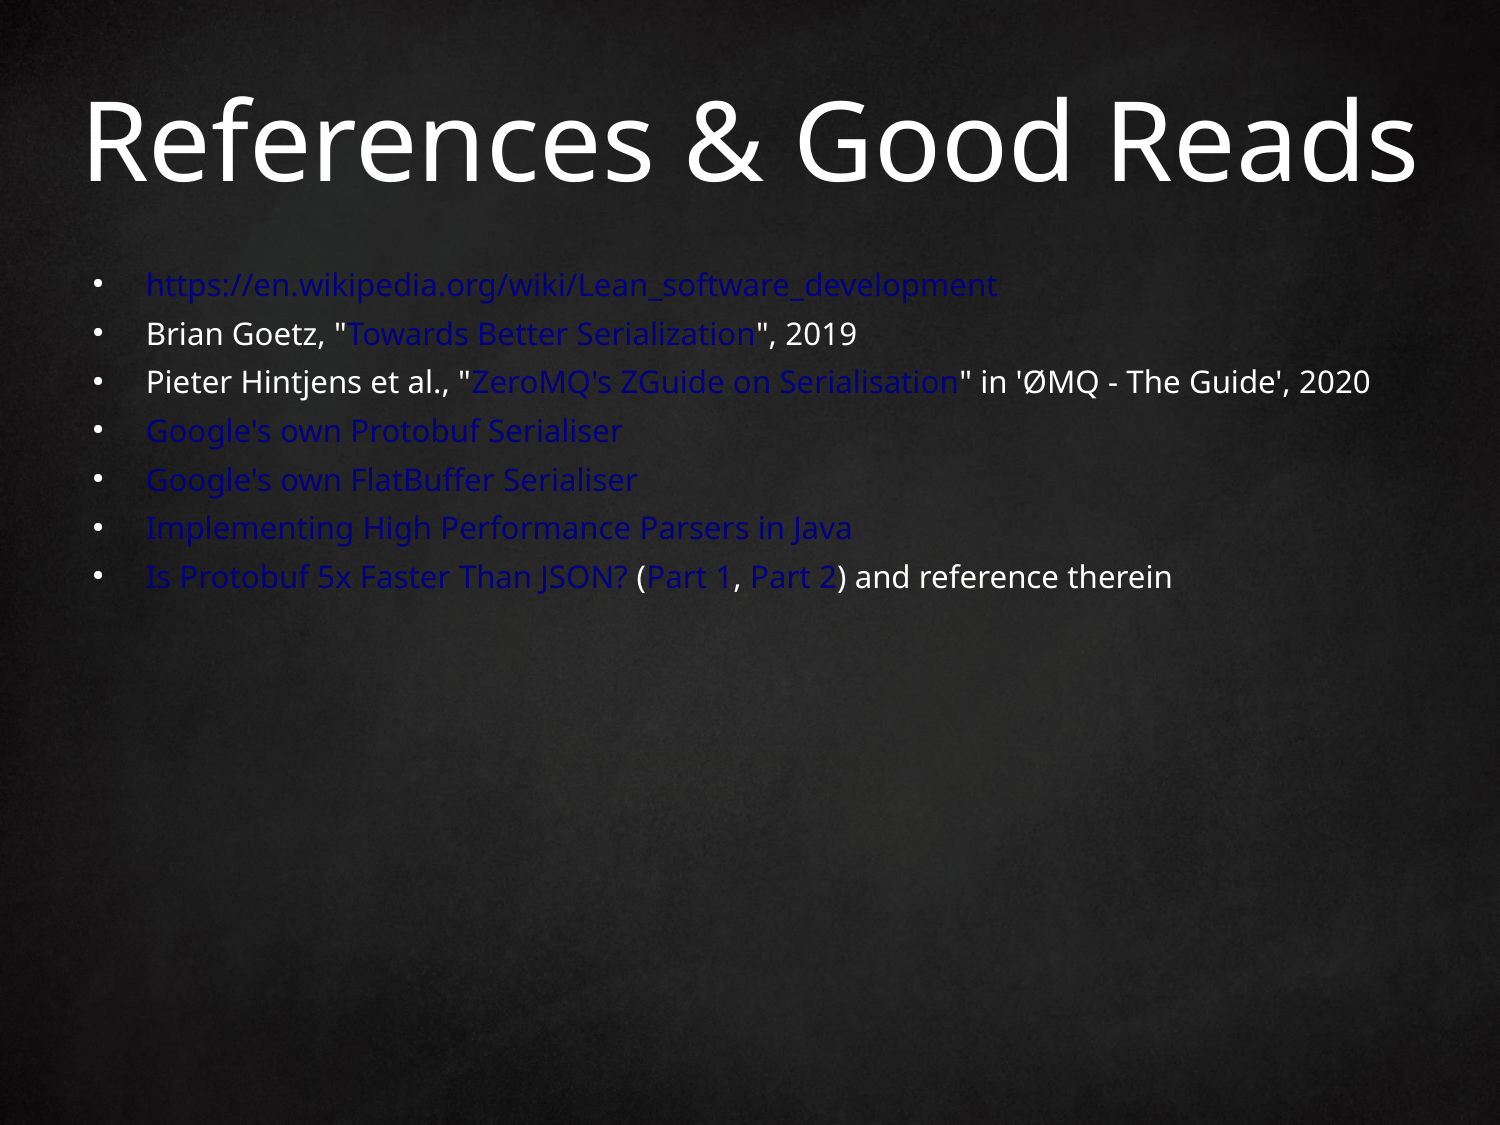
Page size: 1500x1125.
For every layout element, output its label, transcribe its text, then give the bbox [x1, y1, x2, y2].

list https://en.wikipedia.org/wiki/Lean_software_development Brian Goetz, "Towards Better Serialization", 2019 Pieter Hintjens et al., "ZeroMQ's ZGuide on Serialisation" in 'ØMQ - The Guide', 2020 Google's own Protobuf Serialiser Google's own FlatBuffer Serialiser Implementing High Performance Parsers in Java Is Protobuf 5x Faster Than JSON? (Part 1, Part 2) and reference therein [75, 263, 1425, 1040]
title References & Good Reads [75, 44, 1425, 233]
picture [0, 0, 1500, 1125]
